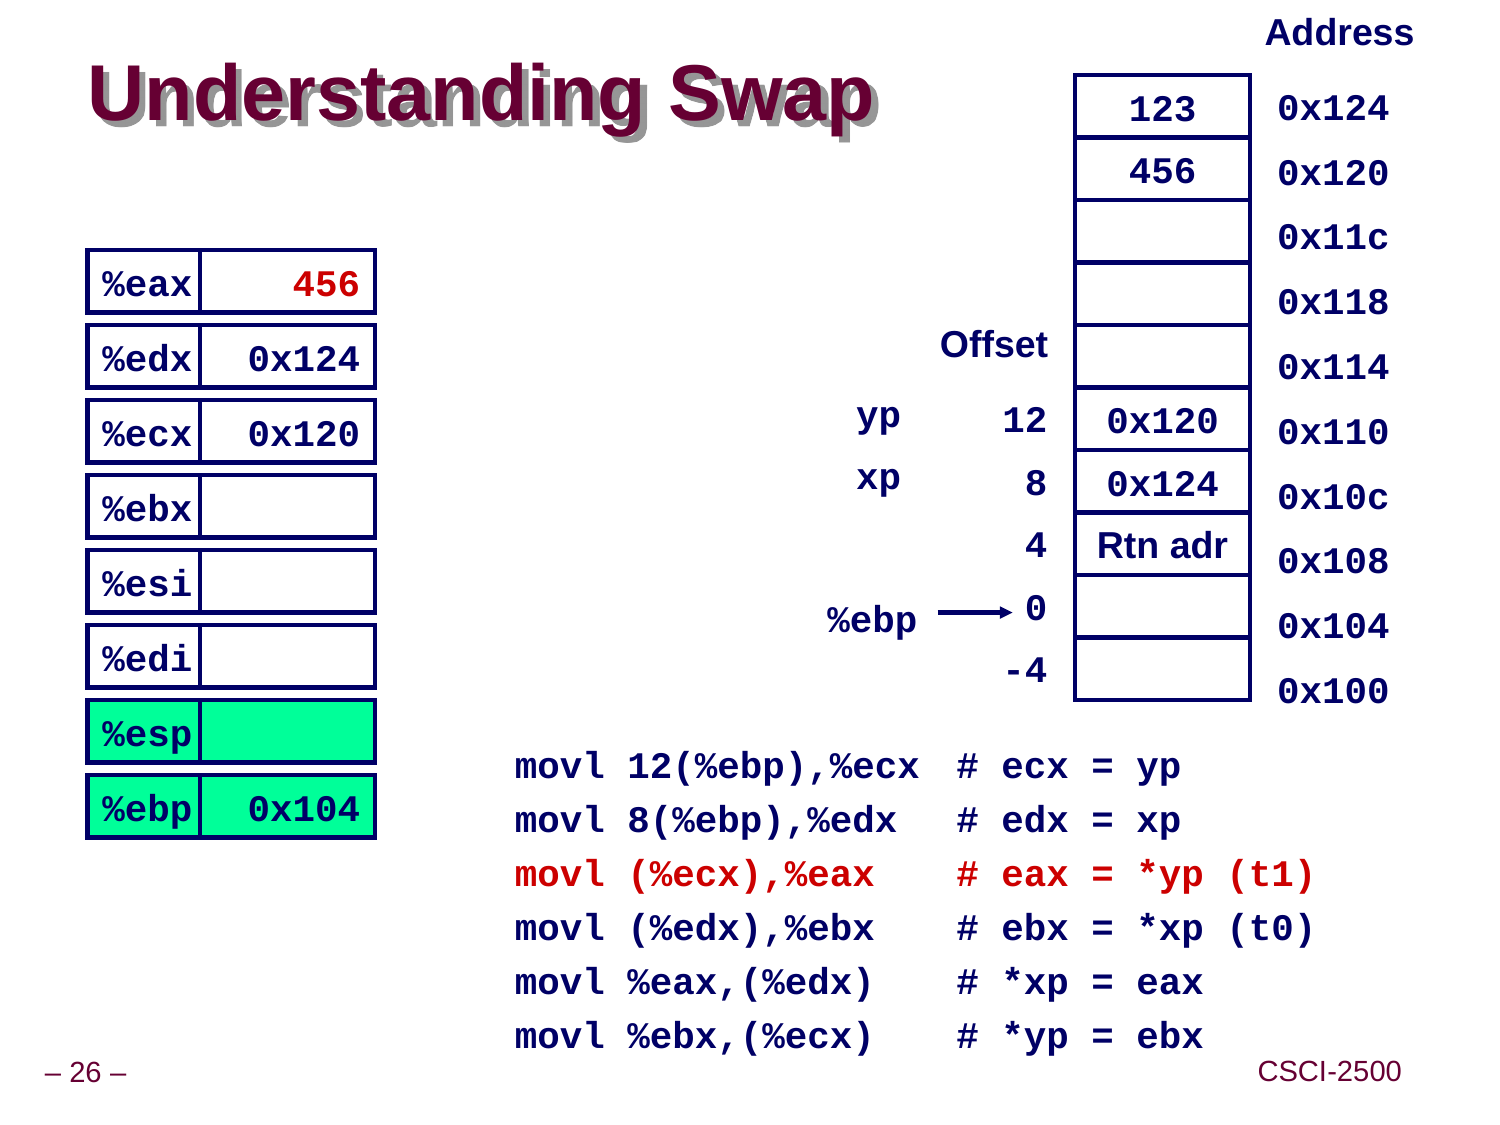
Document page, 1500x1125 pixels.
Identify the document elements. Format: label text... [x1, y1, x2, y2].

text_box 8 [987, 449, 1085, 511]
text_box xp [824, 450, 933, 506]
text_box %edi [87, 624, 199, 688]
text_box %ebx [87, 474, 199, 538]
text_box 0x11c [1262, 204, 1463, 266]
text_box [1074, 575, 1251, 700]
text_box Rtn adr [1074, 512, 1251, 575]
text_box 0x108 [1262, 528, 1463, 590]
text_box %ebp [87, 774, 199, 838]
text_box 123 [1074, 75, 1251, 137]
text_box 4 [987, 512, 1085, 573]
text_box 0x124 [1262, 74, 1463, 136]
text_box 0x114 [1262, 334, 1463, 395]
text_box 0x120 [1074, 388, 1251, 450]
title Understanding Swap [87, 45, 1134, 149]
text_box [199, 699, 375, 763]
text_box -4 [987, 637, 1085, 698]
text_box 0x118 [1262, 269, 1463, 330]
text_box 12 [987, 387, 1085, 448]
text_box 0x104 [199, 774, 375, 838]
text_box 0x124 [199, 324, 375, 388]
text_box 456 [1074, 137, 1251, 200]
text_box 0x110 [1262, 399, 1463, 460]
text_box 0x120 [199, 399, 375, 463]
text_box [199, 474, 375, 538]
text_box [199, 549, 375, 613]
text_box movl 12(%ebp),%ecx # ecx = yp movl 8(%ebp),%edx # edx = xp movl (%ecx),%eax # eax = *yp (t1) movl (%edx),%ebx # ebx = *xp (t0) movl %eax,(%edx) # *xp = eax movl %ebx,(%ecx) # *yp = ebx [425, 724, 1401, 1064]
text_box 0 [987, 574, 1085, 636]
text_box 0x104 [1262, 593, 1463, 655]
text_box [199, 624, 375, 688]
text_box %esi [87, 549, 199, 613]
text_box %ecx [87, 399, 199, 463]
text_box %esp [87, 699, 199, 763]
text_box %edx [87, 324, 199, 388]
text_box %eax [87, 249, 199, 313]
text_box Offset [925, 312, 1064, 373]
text_box [1074, 200, 1251, 388]
text_box 456 [199, 249, 375, 313]
text_box 0x124 [1074, 450, 1251, 512]
text_box 0x10c [1262, 463, 1463, 525]
text_box 0x120 [1262, 139, 1463, 201]
text_box 0x100 [1262, 658, 1463, 719]
text_box Address [1249, 0, 1430, 61]
text_box %ebp [812, 587, 933, 648]
text_box yp [824, 387, 933, 444]
